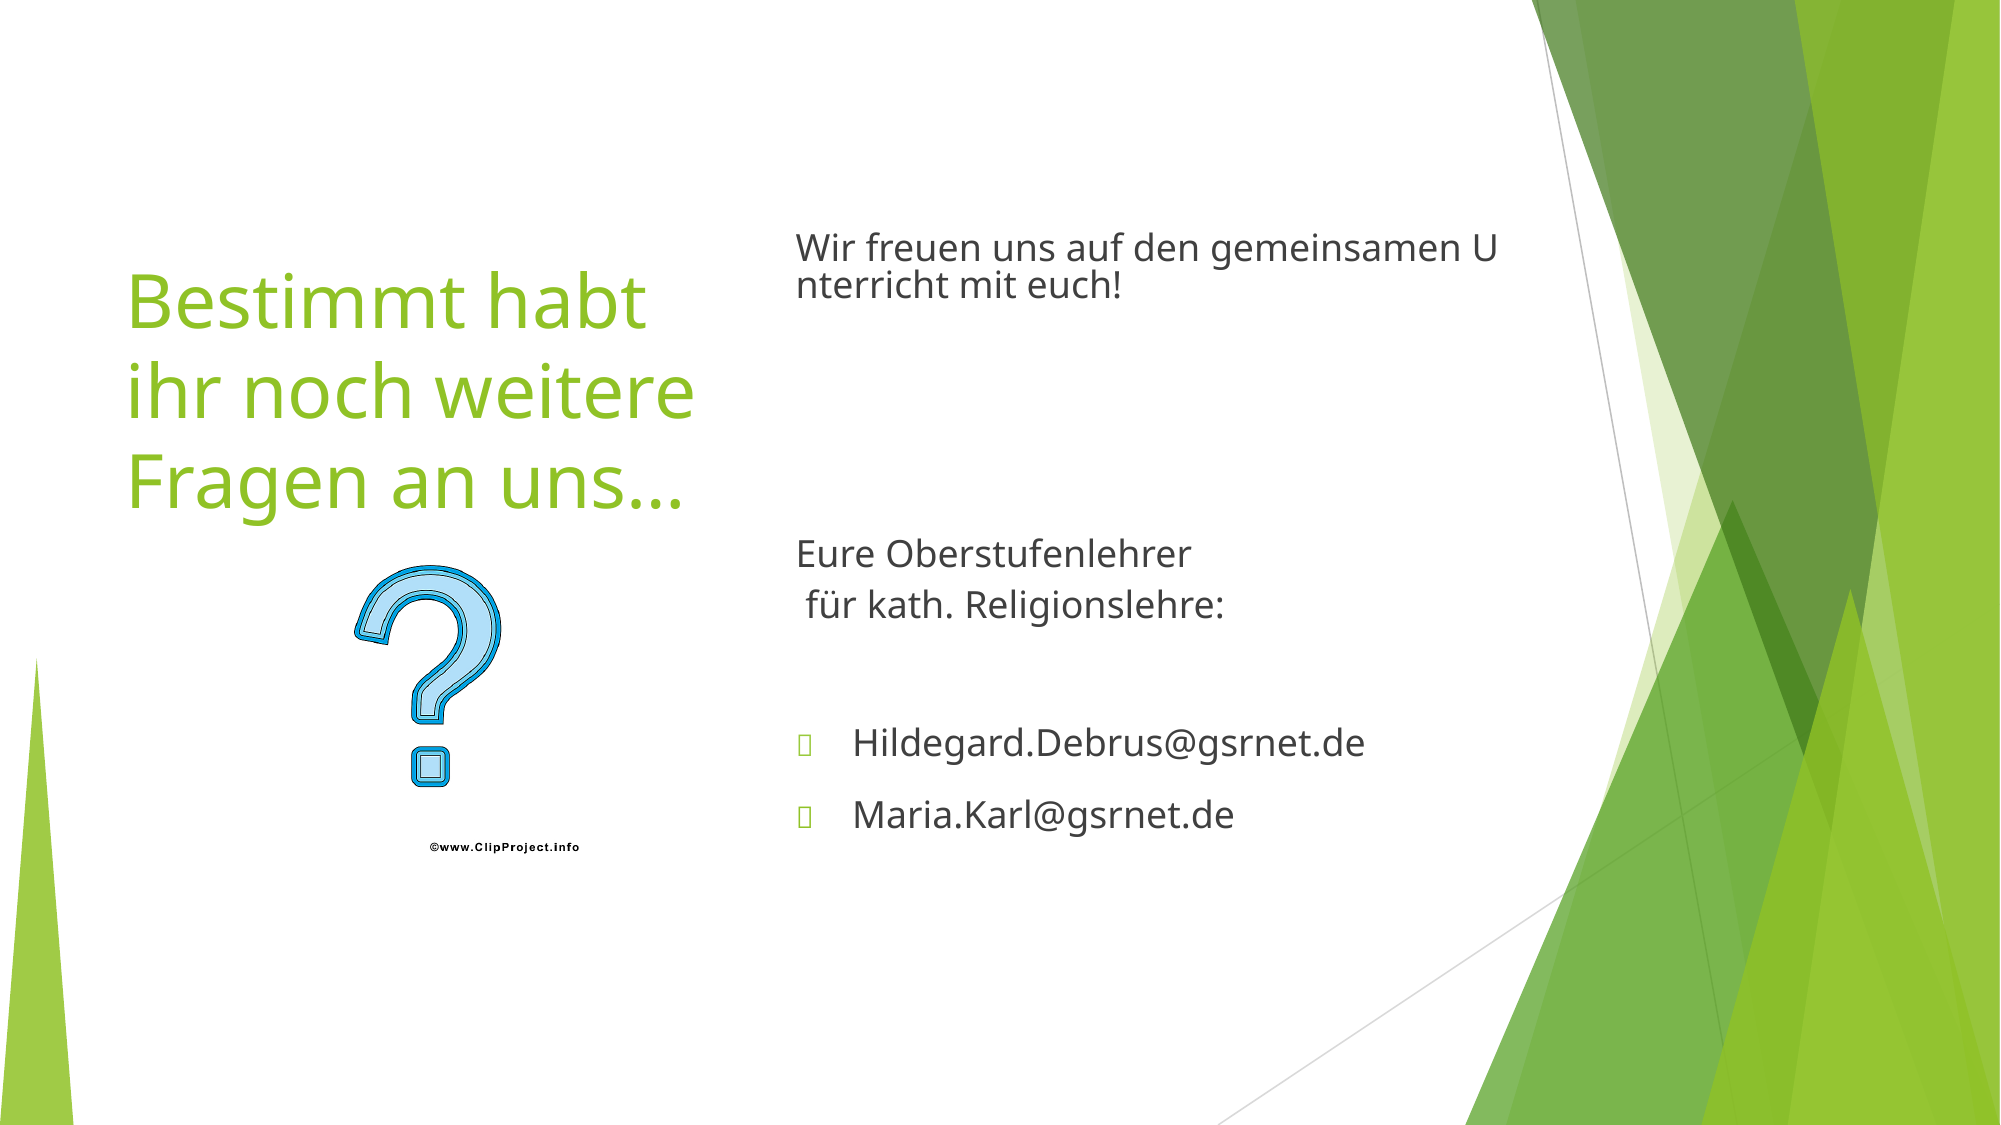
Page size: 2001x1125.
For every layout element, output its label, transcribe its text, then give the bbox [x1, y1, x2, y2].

list [111, 455, 744, 880]
title Bestimmt habt ihr noch weitere Fragen an uns… [111, 245, 744, 455]
list Wir freuen uns auf den gemeinsamen Unterricht mit euch! Eure Oberstufenlehrer für kath. Religionslehre: Hildegard.Debrus@gsrnet.de Maria.Karl@gsrnet.de [780, 84, 1522, 991]
picture [271, 543, 584, 856]
